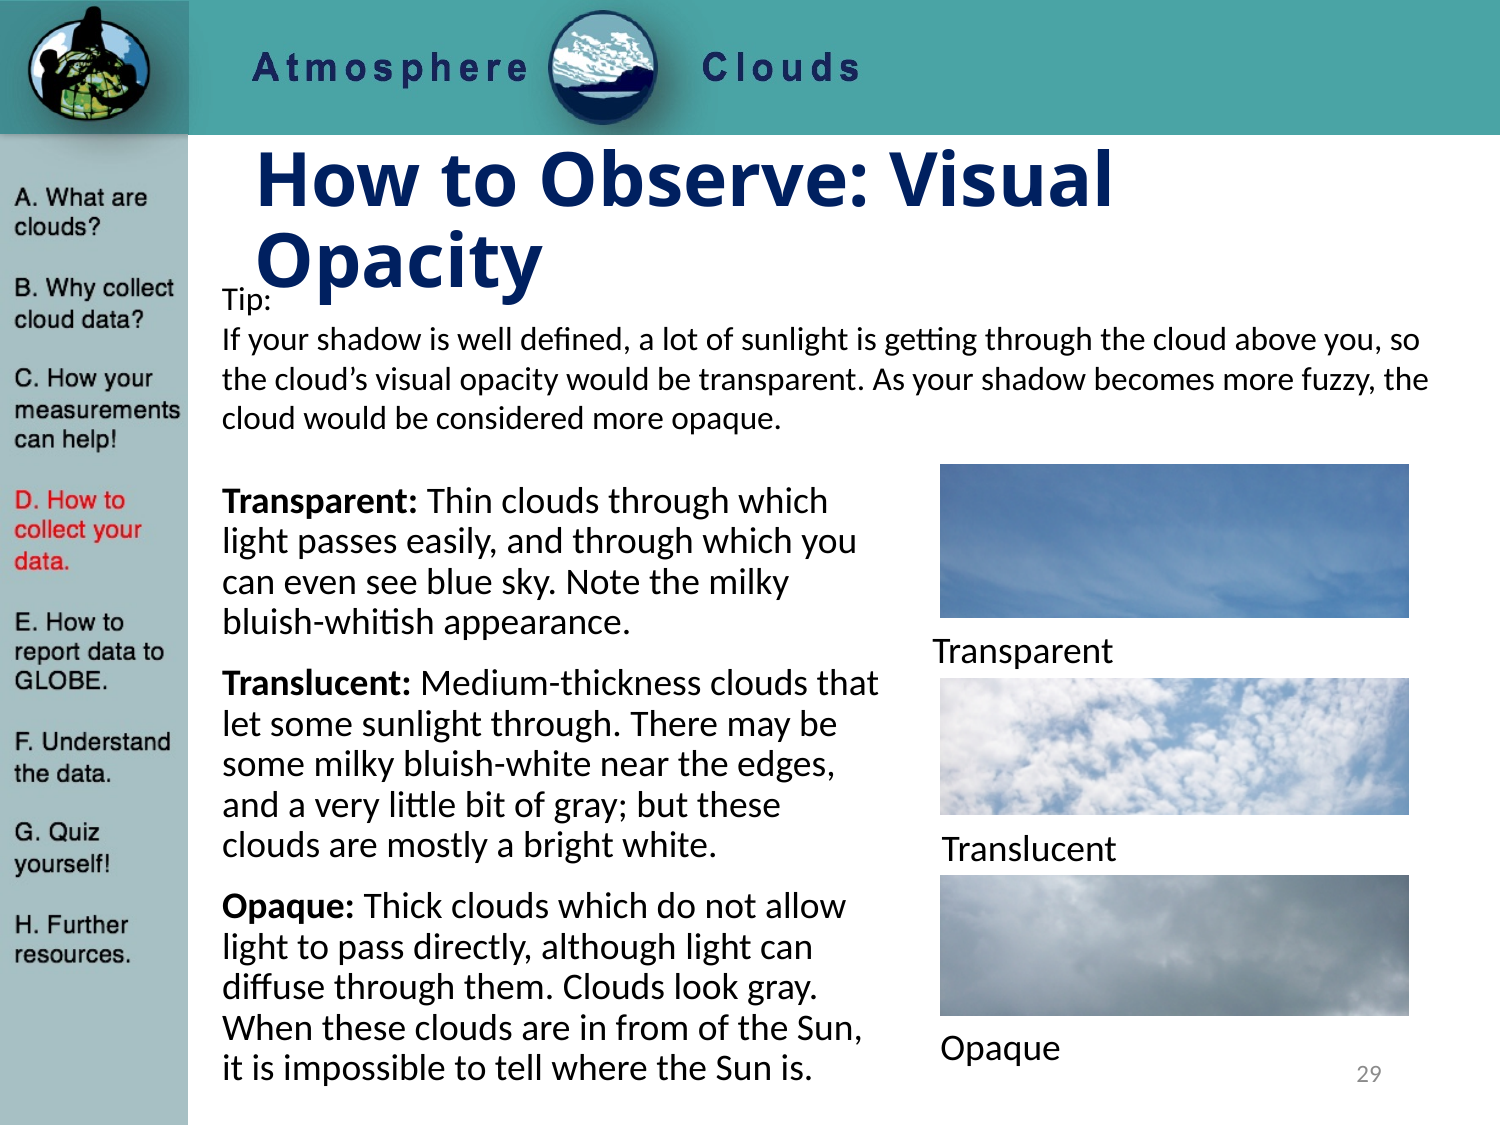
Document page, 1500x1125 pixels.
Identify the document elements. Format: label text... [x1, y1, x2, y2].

text_box Tip: If your shadow is well defined, a lot of sunlight is getting through the cloud above you, so the cloud’s visual opacity would be transparent. As your shadow becomes more fuzzy, the cloud would be considered more opaque. [207, 269, 1451, 445]
picture [0, 0, 1500, 1125]
picture [940, 678, 1409, 815]
title How to Observe: Visual Opacity [239, 113, 1409, 269]
text_box Opaque [925, 1015, 1237, 1076]
text_box Transparent [917, 618, 1229, 679]
text_box Translucent [926, 817, 1239, 877]
picture [940, 875, 1409, 1016]
slide_number <number> [1059, 1042, 1397, 1103]
picture [940, 464, 1409, 618]
list Transparent: Thin clouds through which light passes easily, and through which you can even see blue sky. Note the milky bluish-whitish appearance. Translucent: Medium-thickness clouds that let some sunlight through. There may be some milky bluish-white near the edges, and a very little bit of gray; but these clouds are mostly a bright white. Opaque: Thick clouds which do not allow light to pass directly, although light can diffuse through them. Clouds look gray. When these clouds are in from of the Sun, it is impossible to tell where the Sun is. [207, 473, 899, 1125]
